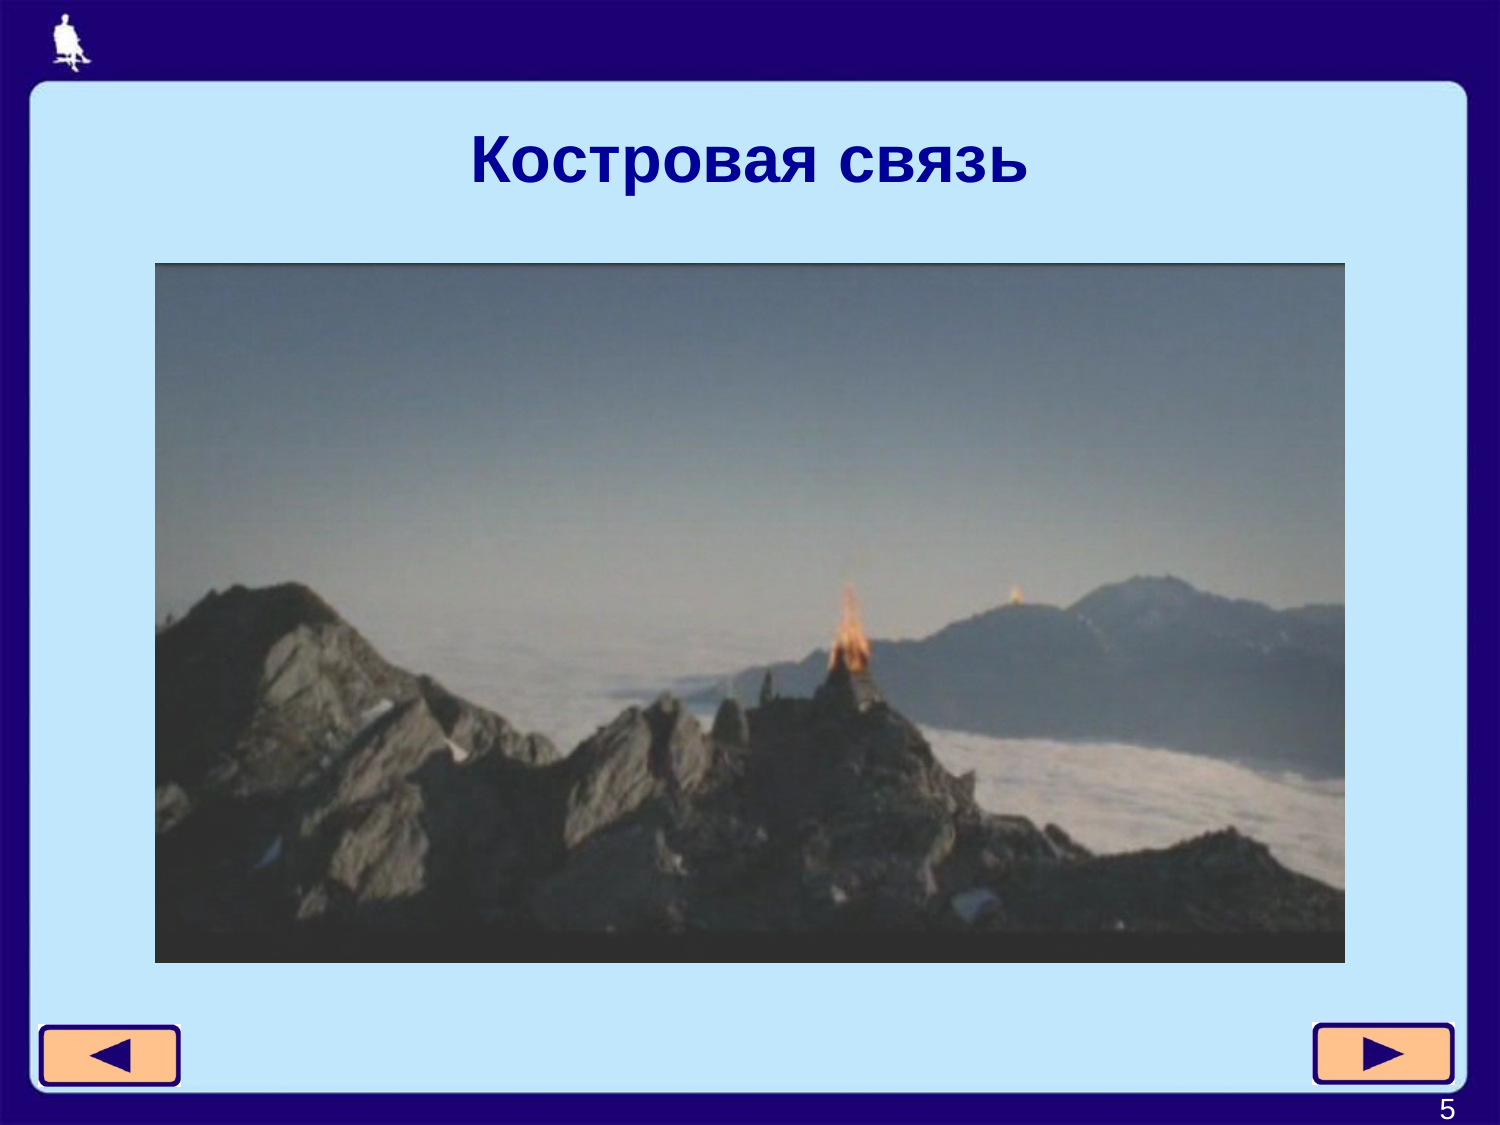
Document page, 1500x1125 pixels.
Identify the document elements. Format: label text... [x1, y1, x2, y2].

text_box <номер> [1120, 1082, 1471, 1125]
chart [155, 264, 1345, 963]
picture [0, 0, 1500, 1125]
title Костровая связь [75, 62, 1426, 250]
